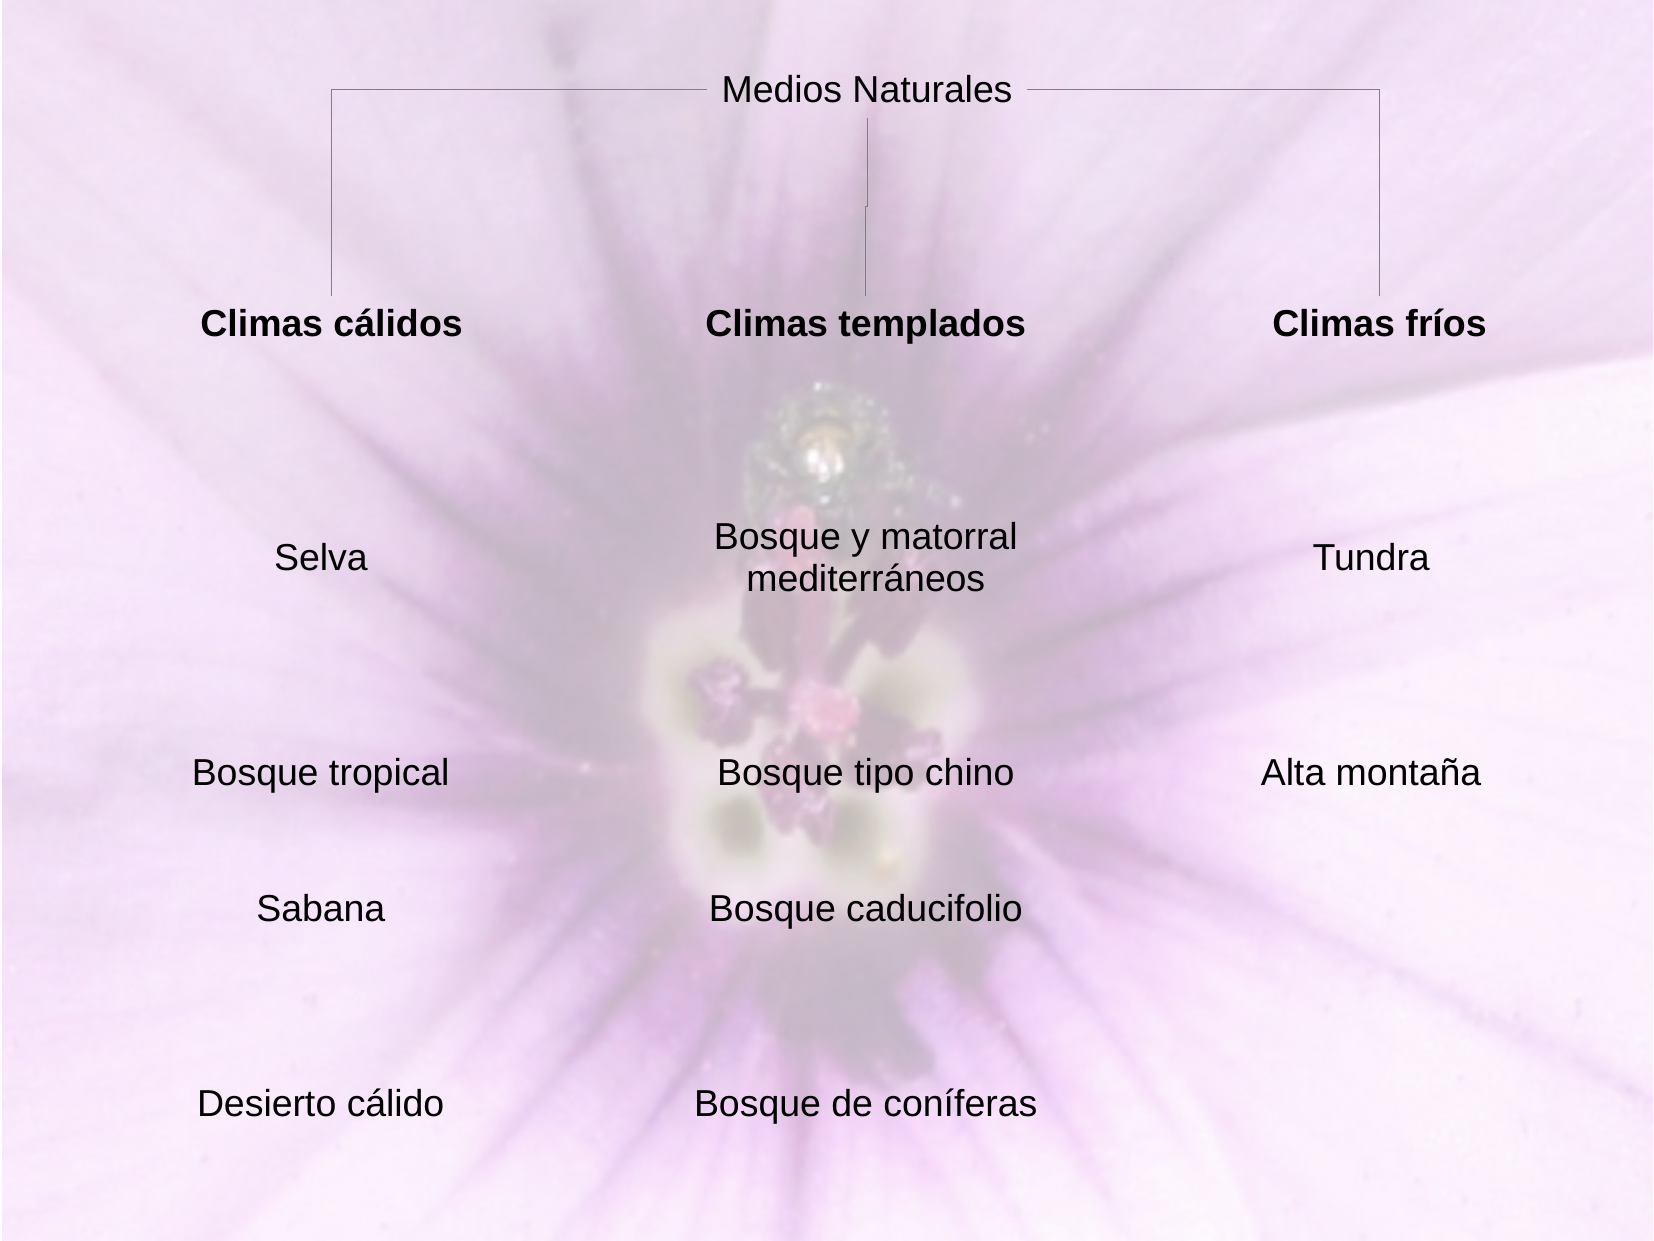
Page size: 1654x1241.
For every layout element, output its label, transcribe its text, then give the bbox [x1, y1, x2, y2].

picture [2, 0, 1654, 1241]
text_box Climas fríos [1257, 295, 1502, 353]
text_box Medios Naturales [706, 61, 1028, 119]
text_box Tundra [1297, 528, 1445, 586]
text_box Bosque de coníferas [679, 1074, 1053, 1132]
text_box Bosque caducifolio [694, 879, 1038, 937]
text_box Bosque y matorral mediterráneos [699, 507, 1033, 607]
text_box Alta montaña [1246, 744, 1497, 801]
text_box Bosque tipo chino [702, 744, 1030, 801]
text_box Climas cálidos [185, 295, 478, 353]
text_box Climas templados [690, 295, 1042, 353]
text_box Selva [259, 528, 383, 586]
text_box Desierto cálido [182, 1074, 460, 1132]
text_box Bosque tropical [177, 744, 465, 801]
text_box Sabana [241, 879, 401, 937]
